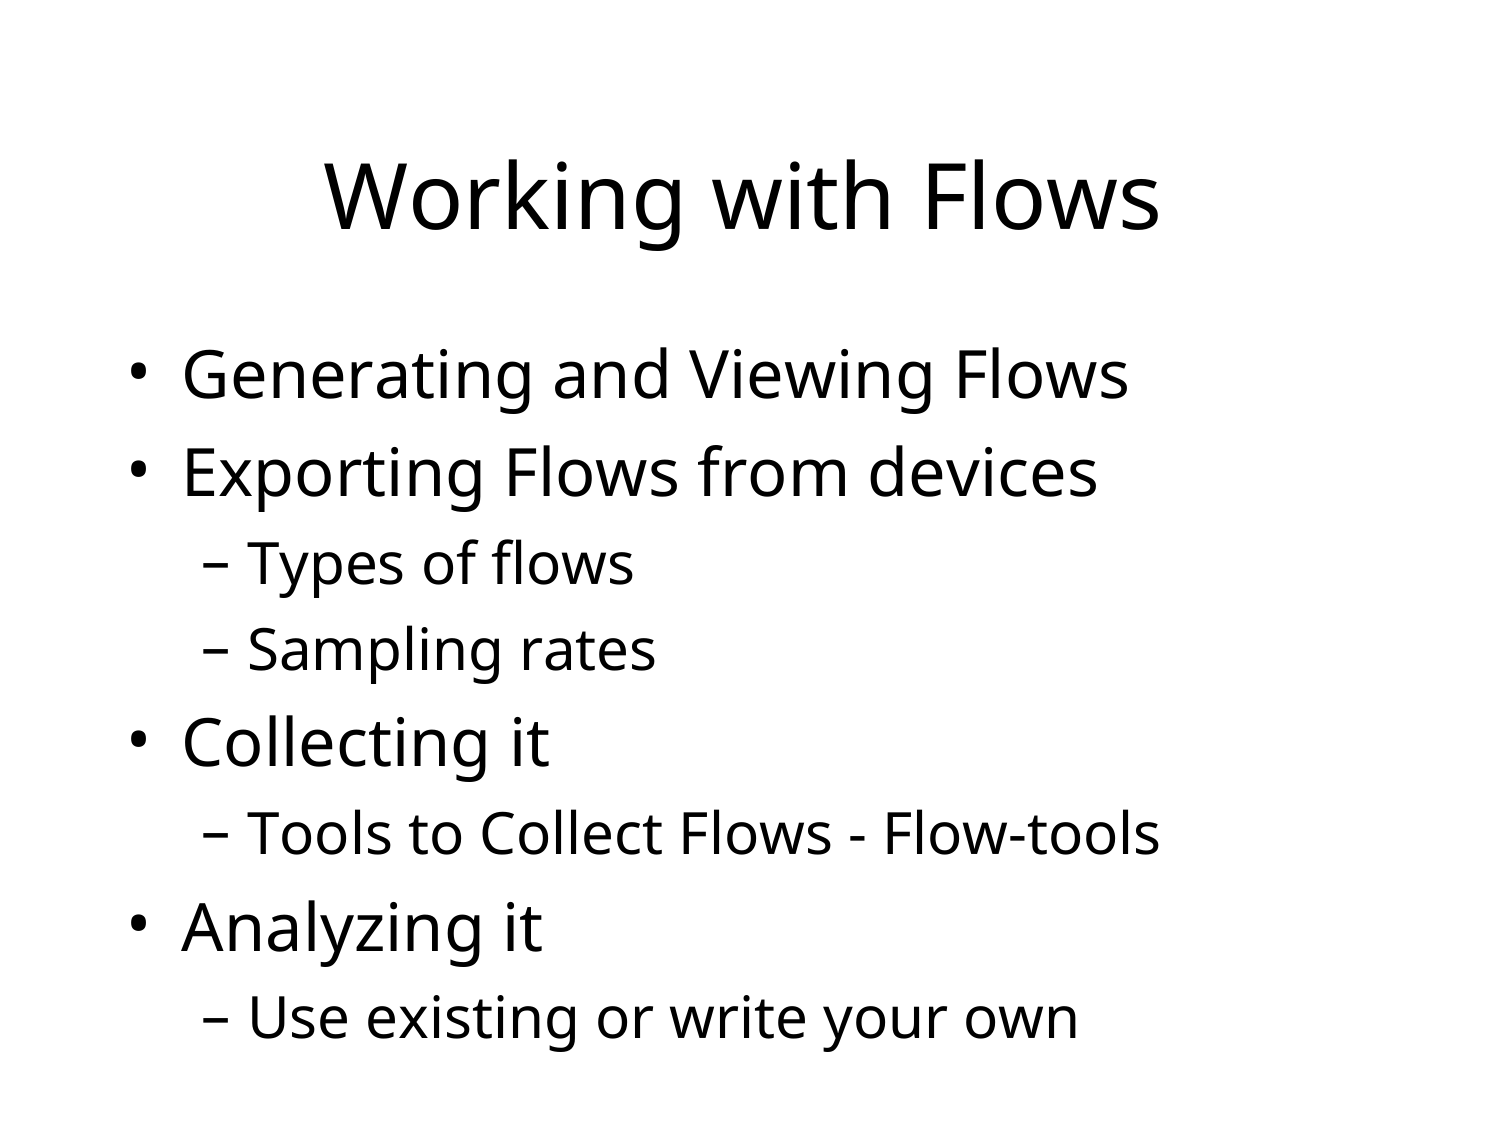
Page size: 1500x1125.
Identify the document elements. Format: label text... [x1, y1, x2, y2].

list Generating and Viewing Flows Exporting Flows from devices Types of flows Sampling rates Collecting it Tools to Collect Flows - Flow-tools Analyzing it Use existing or write your own [112, 324, 1388, 1011]
title Working with Flows [112, 62, 1388, 324]
